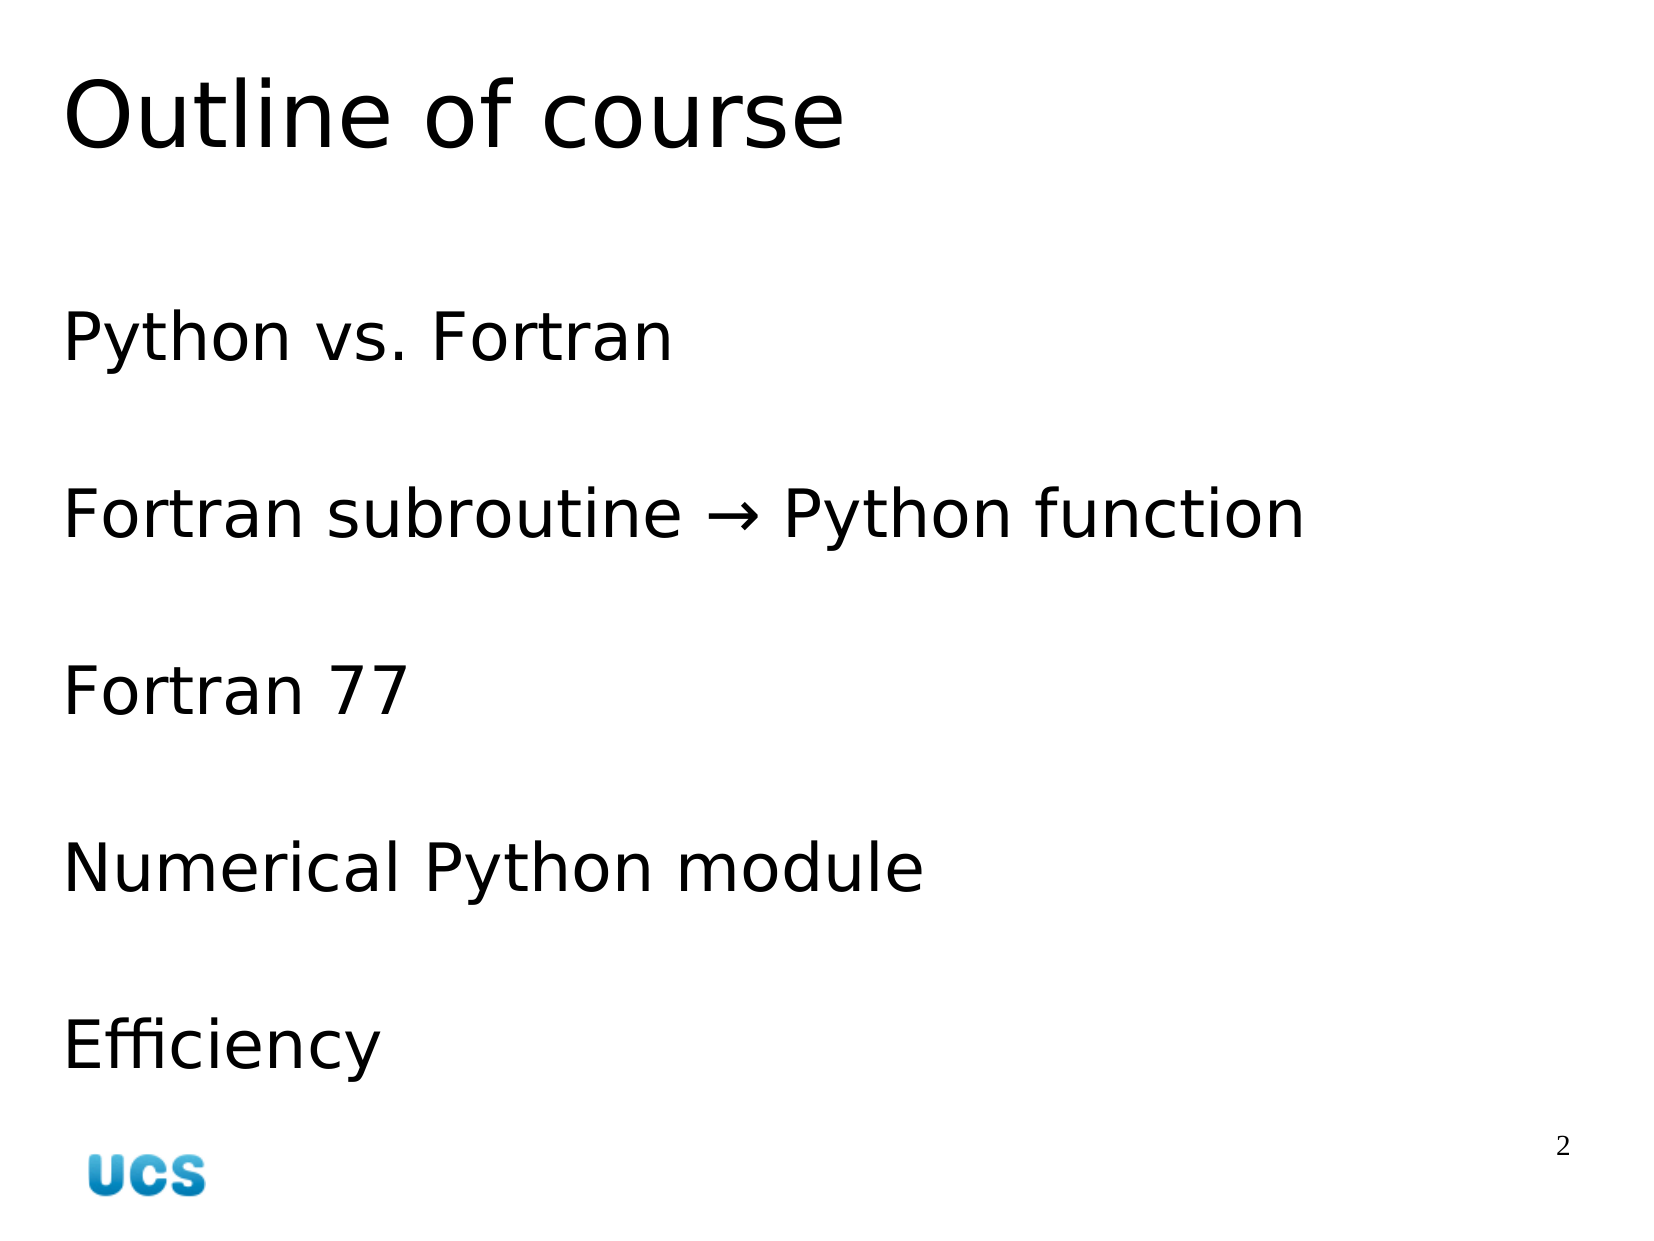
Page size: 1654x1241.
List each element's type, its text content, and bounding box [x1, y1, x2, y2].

text_box Fortran 77 [59, 649, 416, 734]
text_box Numerical Python module [59, 826, 930, 911]
text_box Python vs. Fortran [59, 295, 679, 380]
text_box Fortran subroutine → Python function [59, 472, 1312, 557]
picture [88, 1153, 206, 1198]
text_box Efficiency [59, 1003, 388, 1088]
text_box Outline of course [59, 59, 852, 173]
